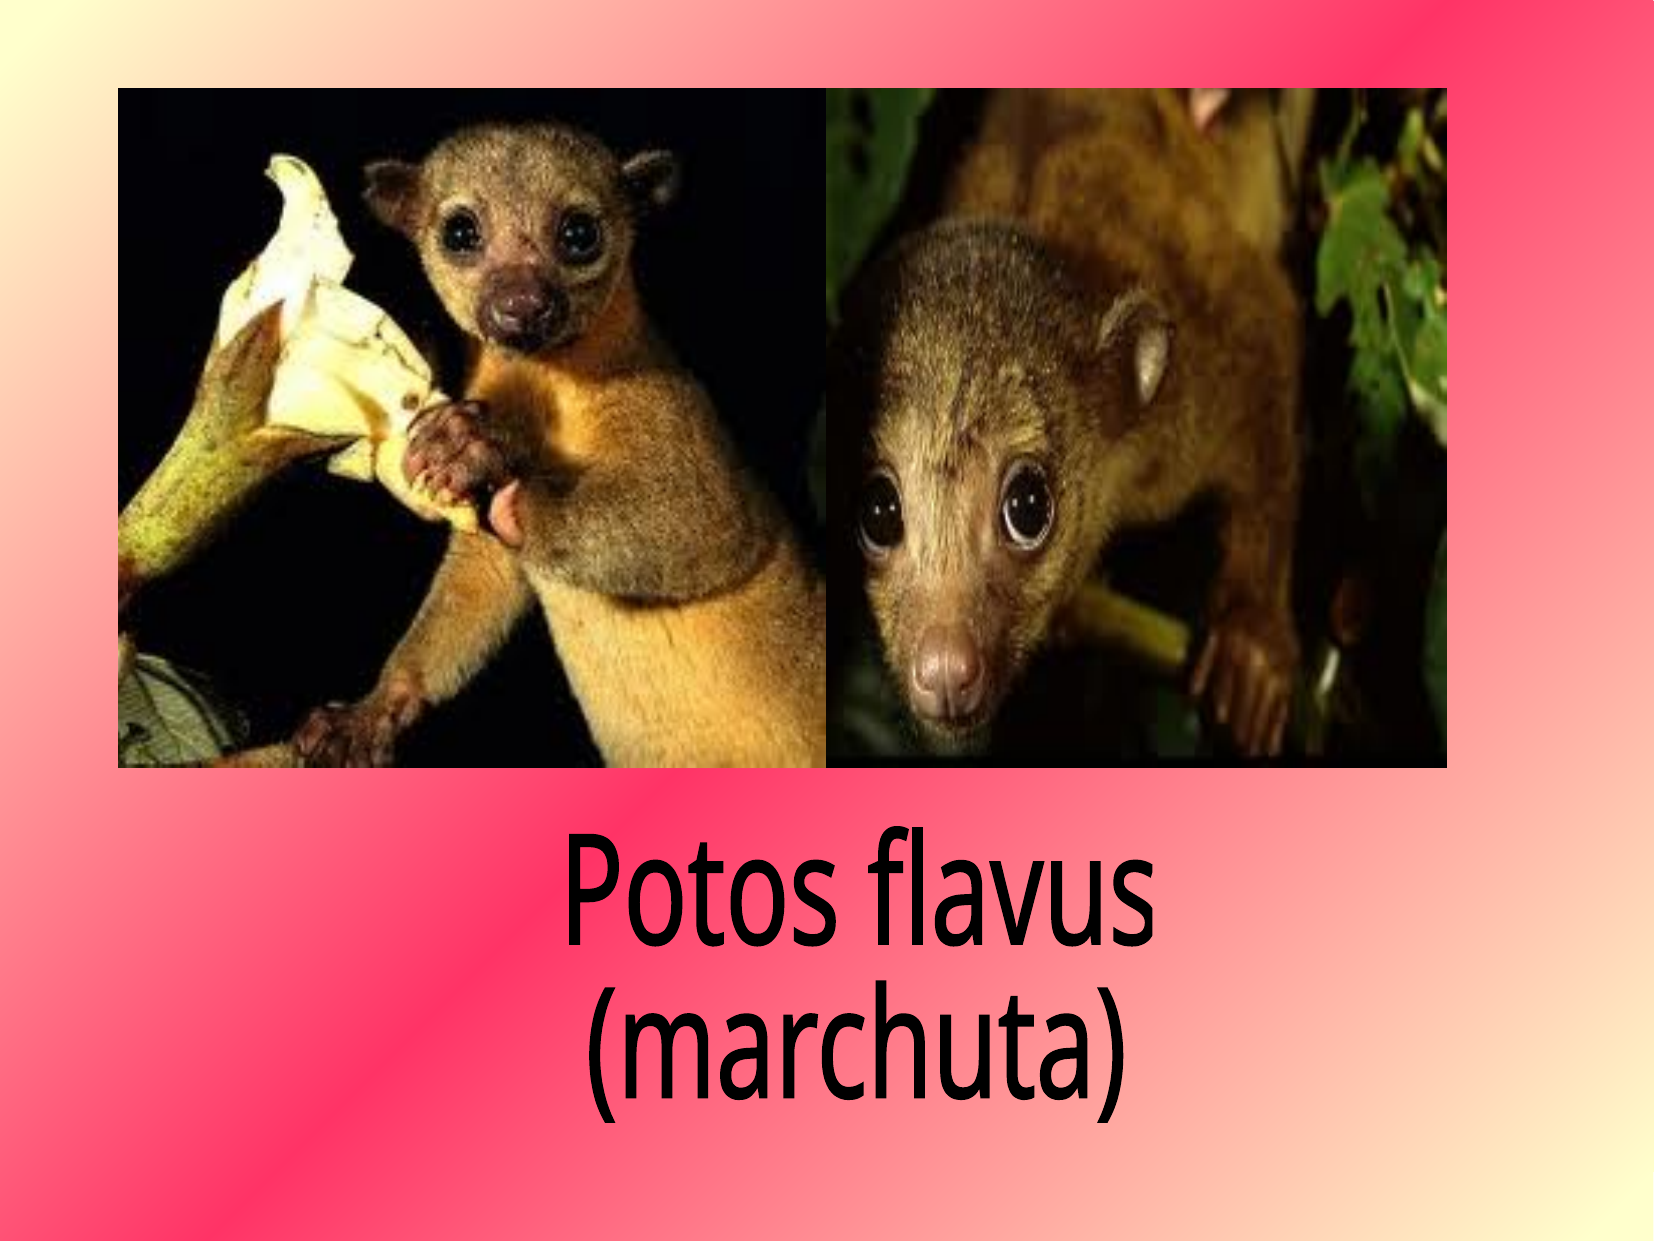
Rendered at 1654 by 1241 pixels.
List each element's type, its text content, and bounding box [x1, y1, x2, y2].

text_box Potos flavus (marchuta) [1114, 860, 1152, 946]
text_box Potos flavus (marchuta) [999, 996, 1034, 1100]
text_box Potos flavus (marchuta) [720, 1014, 767, 1100]
text_box Potos flavus (marchuta) [990, 861, 1044, 945]
text_box Potos flavus (marchuta) [868, 826, 909, 945]
text_box Potos flavus (marchuta) [589, 988, 615, 1122]
text_box Potos flavus (marchuta) [876, 981, 925, 1098]
picture [118, 88, 1447, 768]
text_box Potos flavus (marchuta) [1098, 988, 1123, 1122]
text_box Potos flavus (marchuta) [912, 827, 922, 945]
text_box Potos flavus (marchuta) [731, 860, 784, 946]
text_box Potos flavus (marchuta) [569, 834, 619, 945]
text_box Potos flavus (marchuta) [822, 1013, 864, 1100]
text_box Potos flavus (marchuta) [629, 860, 682, 946]
text_box Potos flavus (marchuta) [940, 1015, 989, 1100]
text_box Potos flavus (marchuta) [626, 1013, 708, 1098]
text_box Potos flavus (marchuta) [784, 1013, 818, 1098]
text_box Potos flavus (marchuta) [1040, 1014, 1087, 1100]
text_box Potos flavus (marchuta) [935, 860, 982, 946]
text_box Potos flavus (marchuta) [1051, 861, 1100, 946]
text_box Potos flavus (marchuta) [794, 860, 836, 946]
text_box Potos flavus (marchuta) [689, 843, 724, 946]
